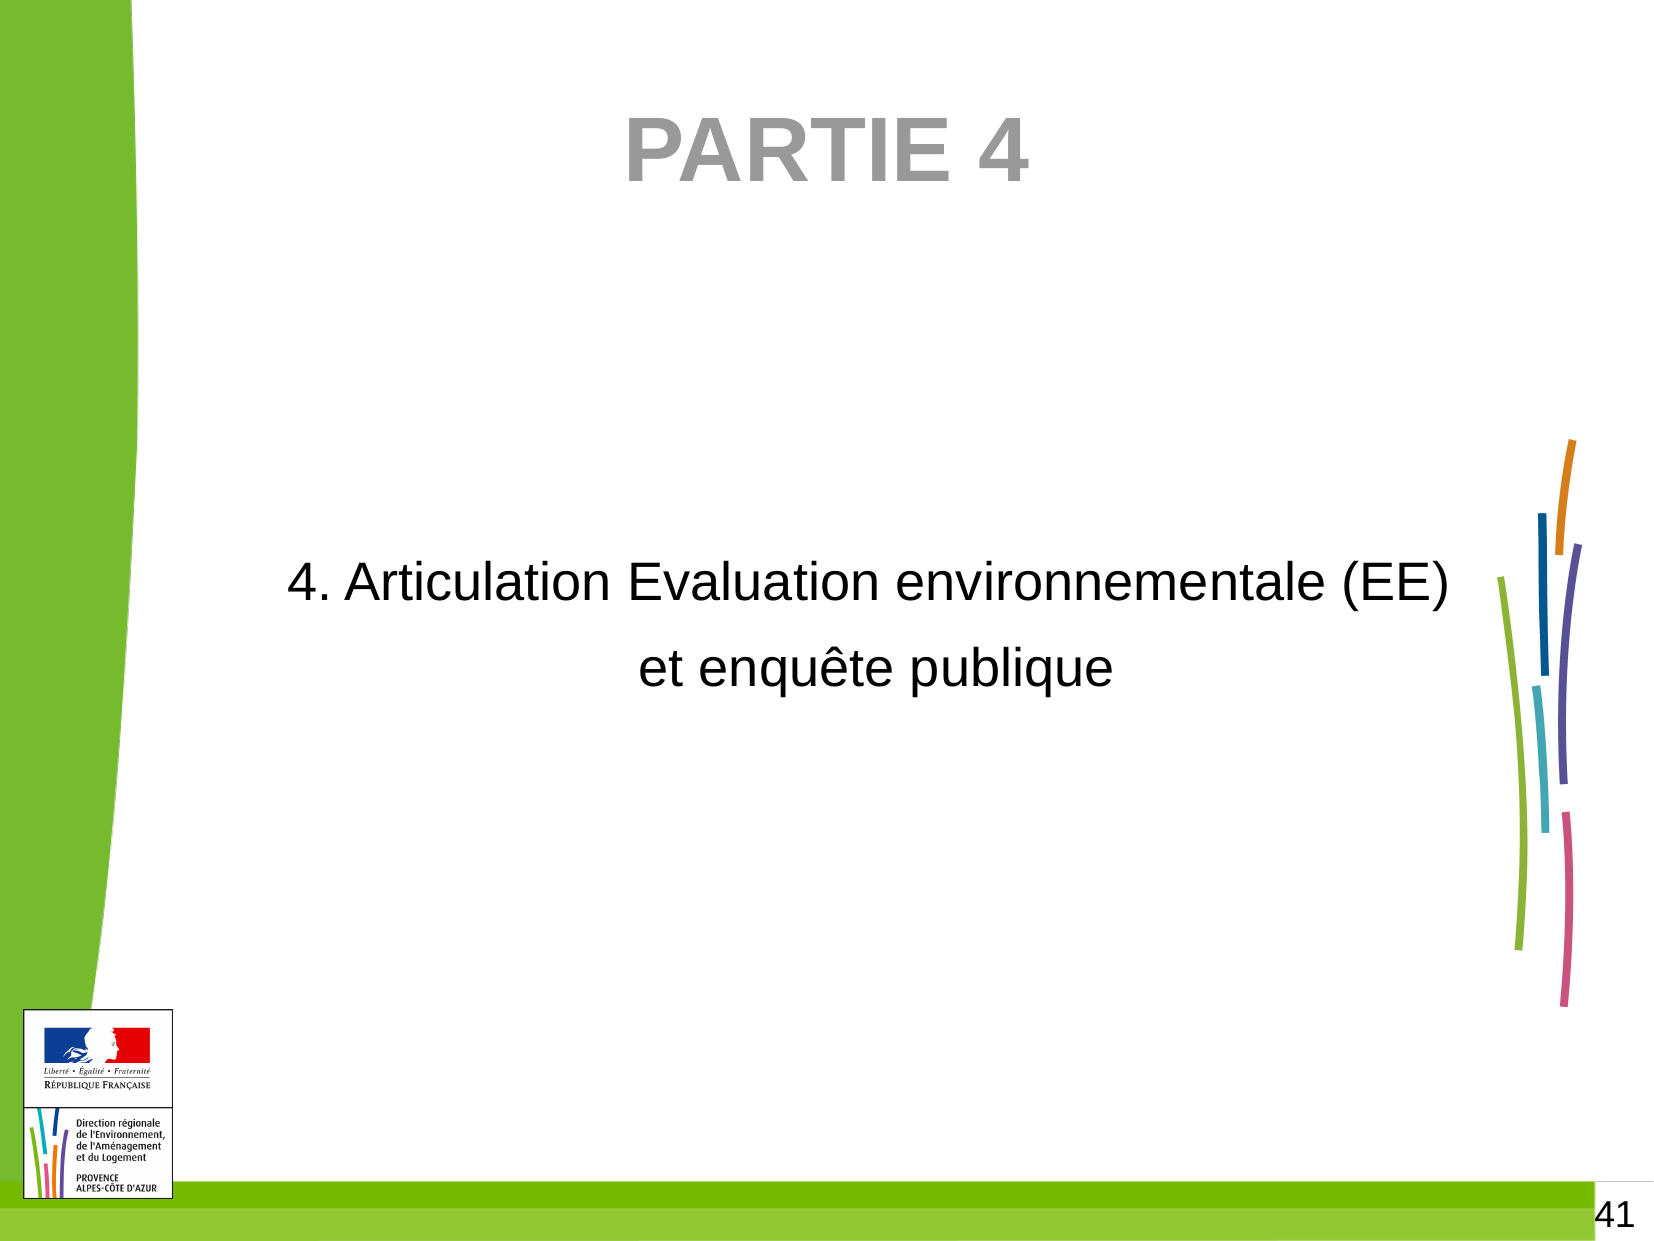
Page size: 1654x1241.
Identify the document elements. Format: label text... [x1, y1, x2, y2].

picture [0, 0, 1654, 1241]
list 4. Articulation Evaluation environnementale (EE) et enquête publique [176, 555, 1506, 798]
title PARTIE 4 [82, 49, 1571, 257]
